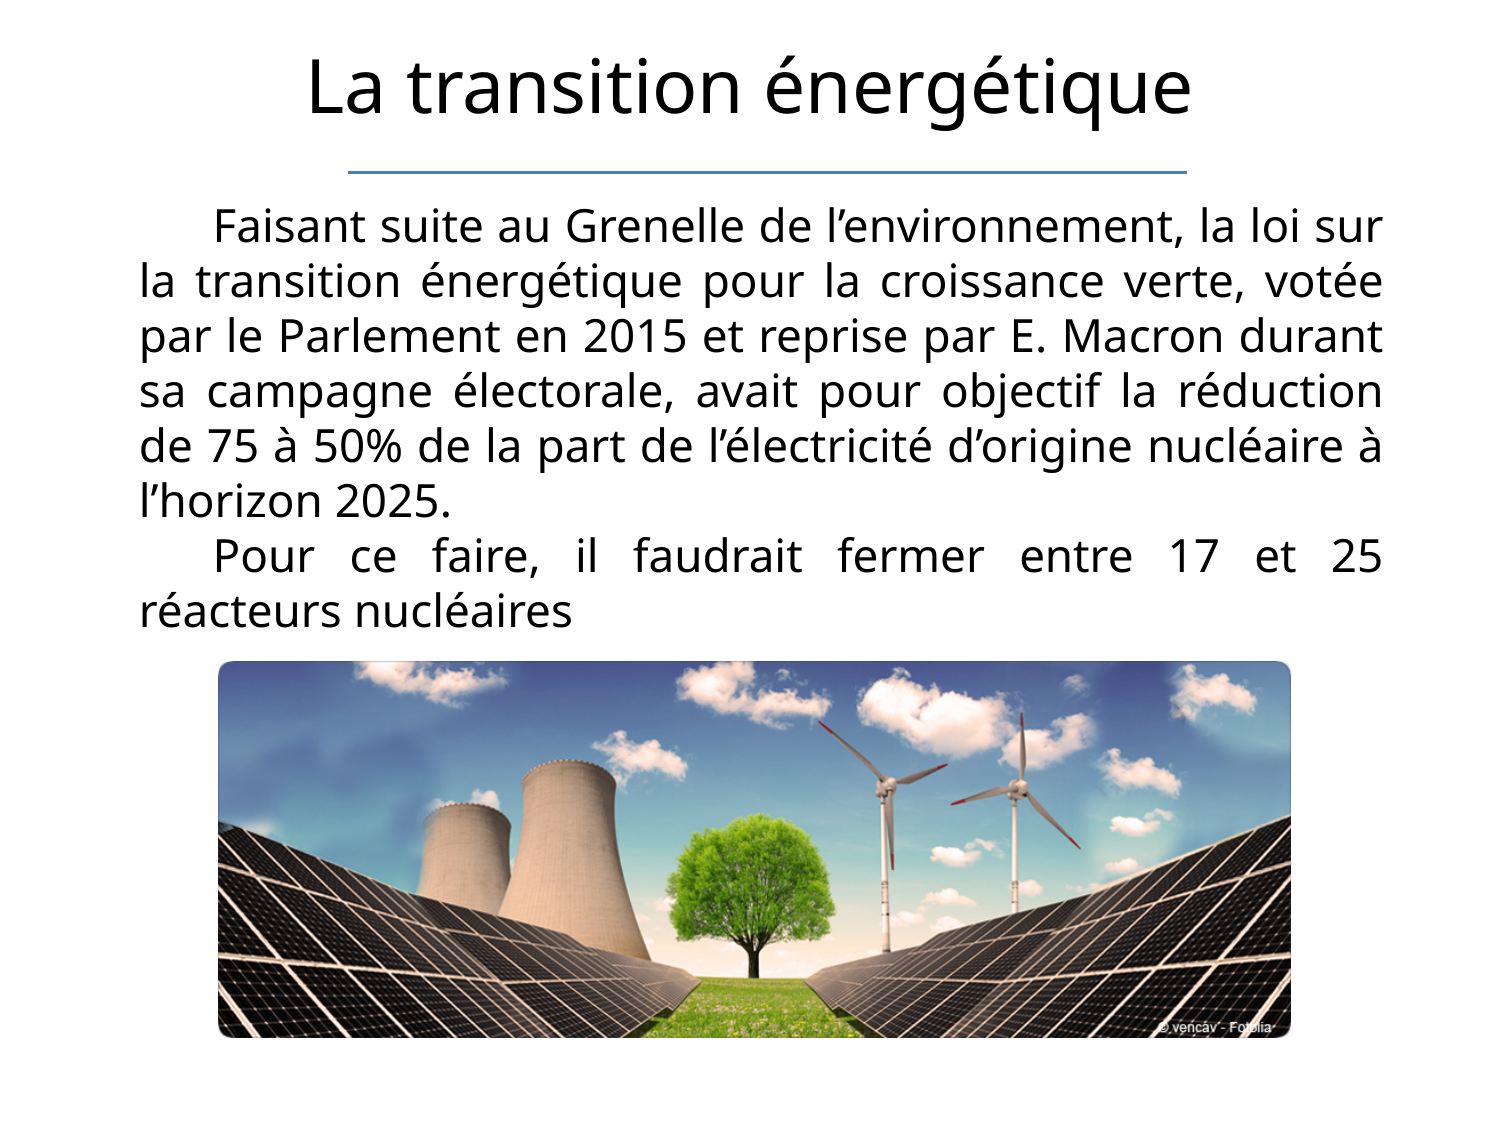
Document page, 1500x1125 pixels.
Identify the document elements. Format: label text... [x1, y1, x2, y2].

text_box Faisant suite au Grenelle de l’environnement, la loi sur la transition énergétique pour la croissance verte, votée par le Parlement en 2015 et reprise par E. Macron durant sa campagne électorale, avait pour objectif la réduction de 75 à 50% de la part de l’électricité d’origine nucléaire à l’horizon 2025. Pour ce faire, il faudrait fermer entre 17 et 25 réacteurs nucléaires [123, 184, 1400, 740]
text_box La transition énergétique [88, 30, 1412, 146]
picture [218, 661, 1291, 1038]
